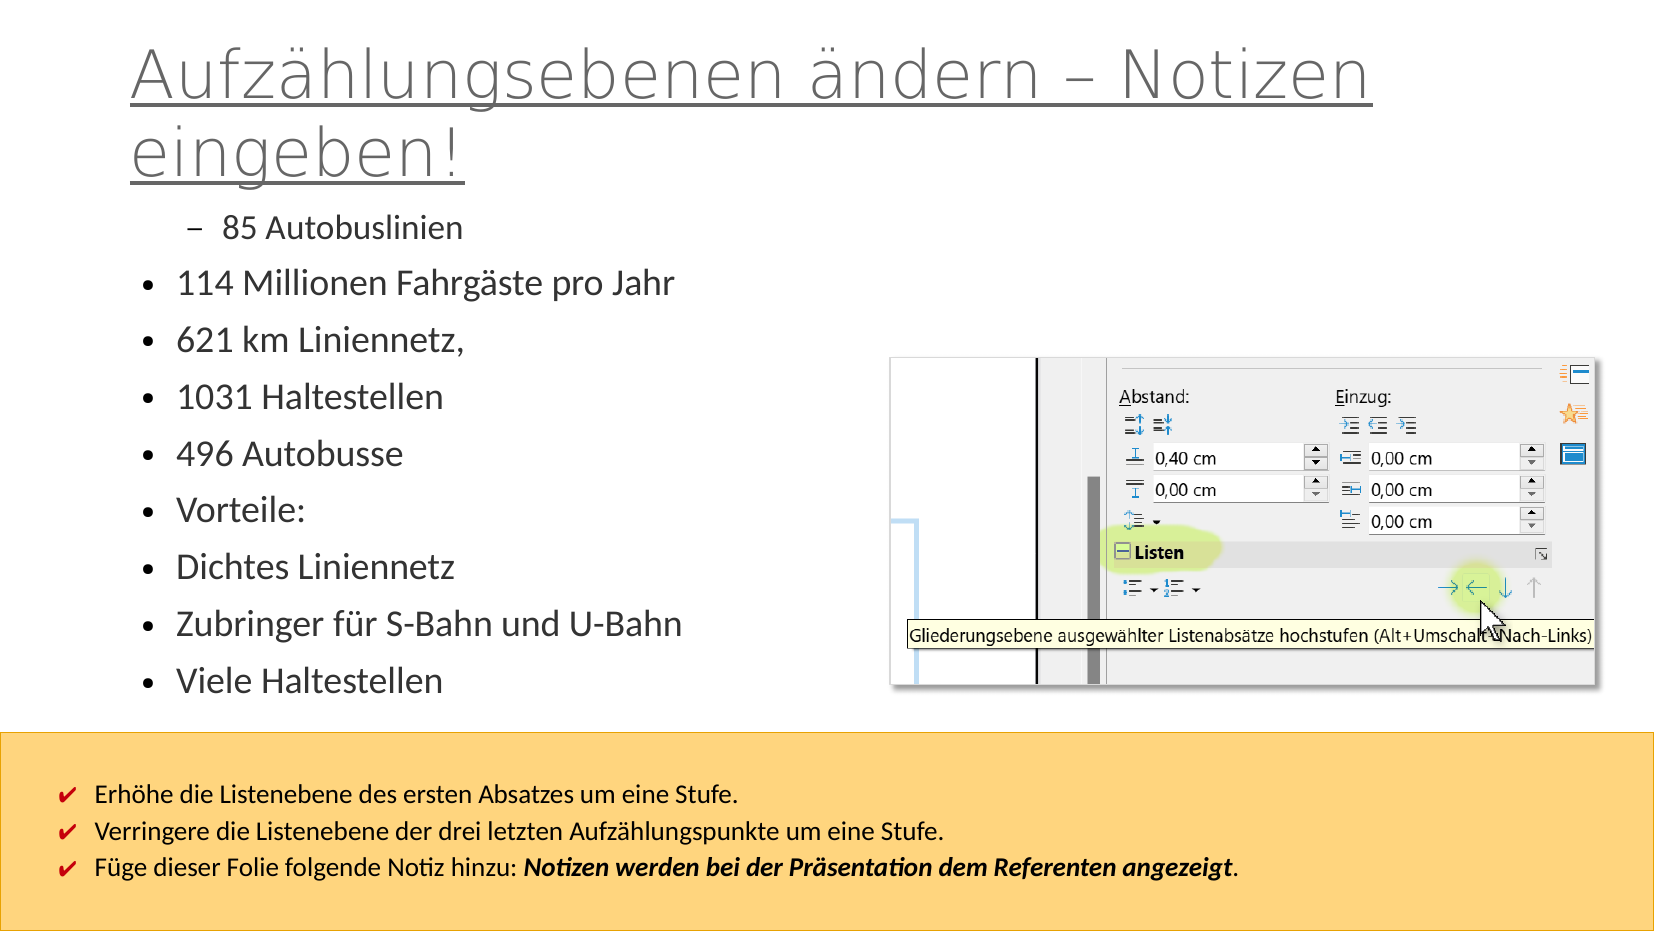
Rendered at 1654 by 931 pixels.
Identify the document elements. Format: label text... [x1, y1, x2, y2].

text_box Erhöhe die Listenebene des ersten Absatzes um eine Stufe. Verringere die Listenebene der drei letzten Aufzählungspunkte um eine Stufe. Füge dieser Folie folgende Notiz hinzu: Notizen werden bei der Präsentation dem Referenten angezeigt. [0, 732, 1654, 931]
picture [885, 353, 1607, 697]
list 85 Autobuslinien 114 Millionen Fahrgäste pro Jahr 621 km Liniennetz, 1031 Haltestellen 496 Autobusse Vorteile: Dichtes Liniennetz Zubringer für S-Bahn und U-Bahn Viele Haltestellen [129, 212, 1571, 709]
title Aufzählungsebenen ändern – Notizen eingeben! [129, 36, 1571, 193]
